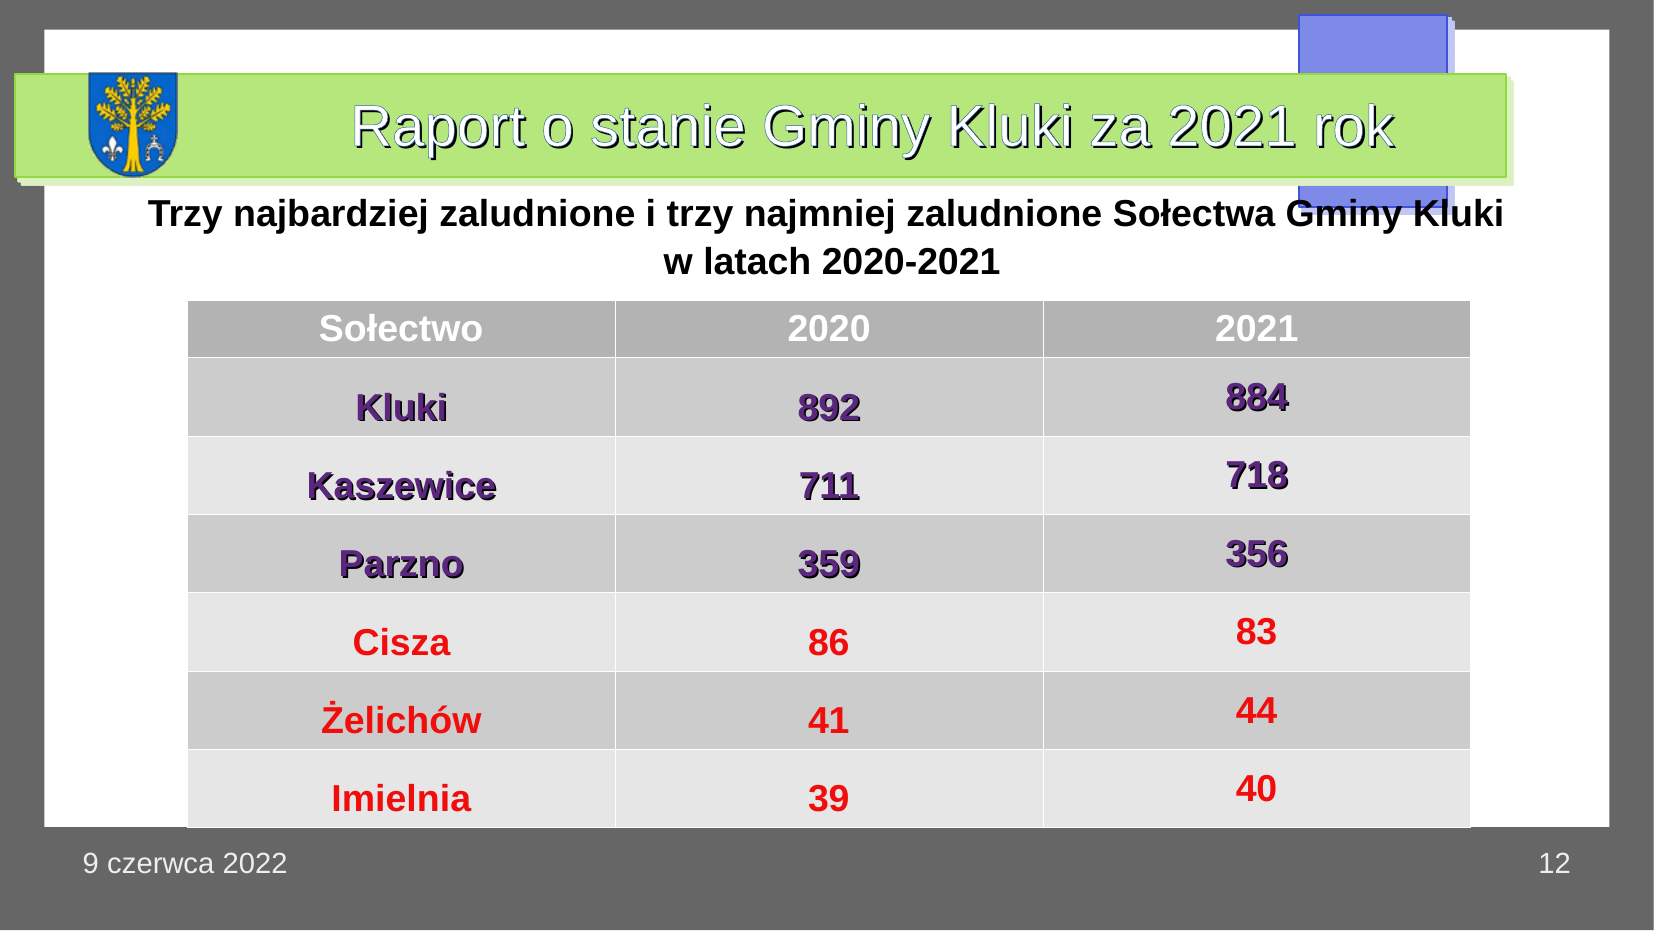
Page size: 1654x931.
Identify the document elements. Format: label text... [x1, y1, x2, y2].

table_cell Żelichów [188, 672, 615, 749]
table_cell 711 [616, 437, 1043, 514]
table_cell Cisza [188, 593, 615, 671]
table_cell 359 [616, 515, 1043, 592]
table_header Sołectwo [188, 301, 615, 357]
table_cell 892 [616, 358, 1043, 436]
table_cell Imielnia [188, 750, 615, 827]
table_cell 884 [1044, 358, 1470, 436]
subtitle Trzy najbardziej zaludnione i trzy najmniej zaludnione Sołectwa Gminy Kluki w latach 2020-2021 [118, 177, 1536, 768]
table_header 2021 [1044, 301, 1470, 357]
table_cell 41 [616, 672, 1043, 749]
table_cell 83 [1044, 593, 1470, 671]
picture [88, 72, 178, 178]
table_cell 356 [1044, 515, 1470, 592]
table_cell Kaszewice [188, 437, 615, 514]
table_cell 44 [1044, 672, 1470, 749]
table_cell Parzno [188, 515, 615, 592]
table_cell 718 [1044, 437, 1470, 514]
table_cell 86 [616, 593, 1043, 671]
table_cell 40 [1044, 750, 1470, 827]
table_cell Kluki [188, 358, 615, 436]
title Raport o stanie Gminy Kluki za 2021 rok [236, 73, 1654, 178]
table_header 2020 [616, 301, 1043, 357]
table_cell 39 [616, 750, 1043, 827]
